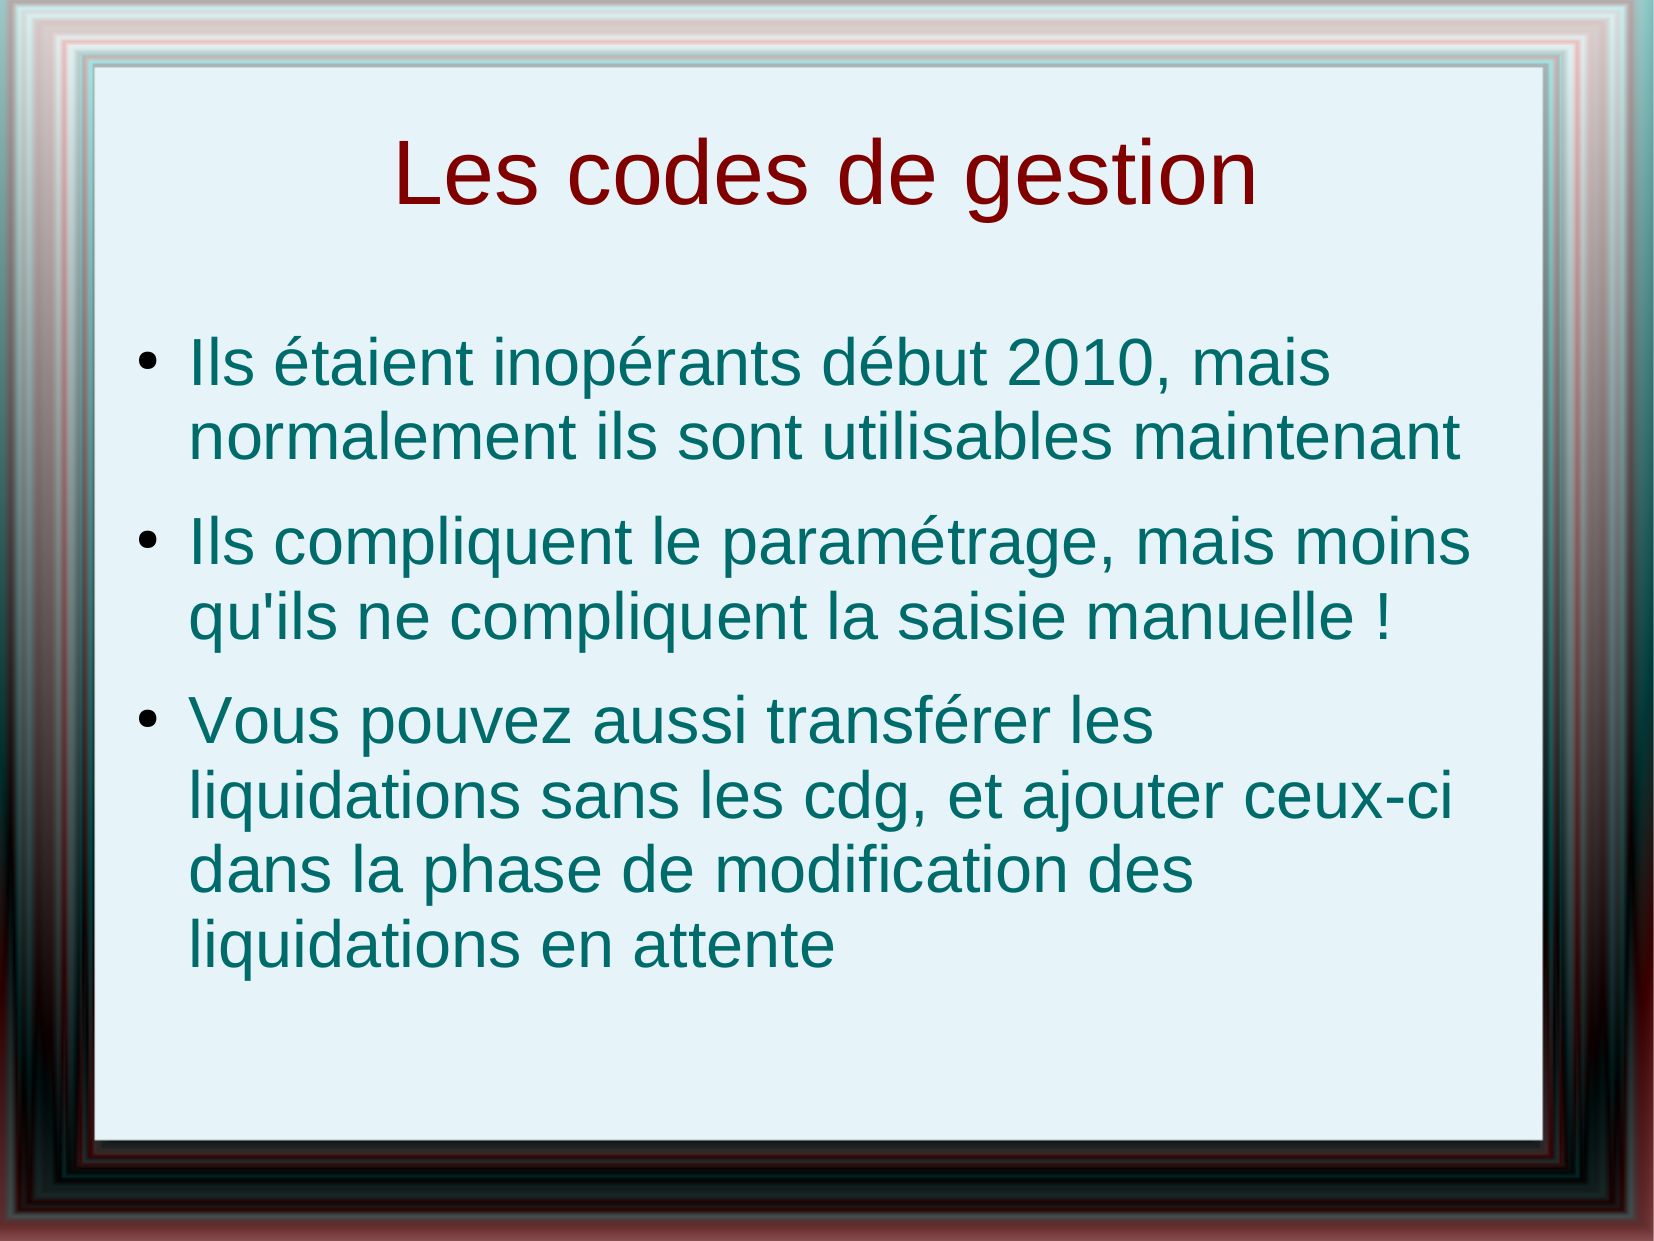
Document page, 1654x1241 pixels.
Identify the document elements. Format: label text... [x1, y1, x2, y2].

title Les codes de gestion [118, 88, 1536, 257]
picture [0, 0, 1654, 1241]
list Ils étaient inopérants début 2010, mais normalement ils sont utilisables maintenant Ils compliquent le paramétrage, mais moins qu'ils ne compliquent la saisie manuelle ! Vous pouvez aussi transférer les liquidations sans les cdg, et ajouter ceux-ci dans la phase de modification des liquidations en attente [118, 324, 1506, 1144]
